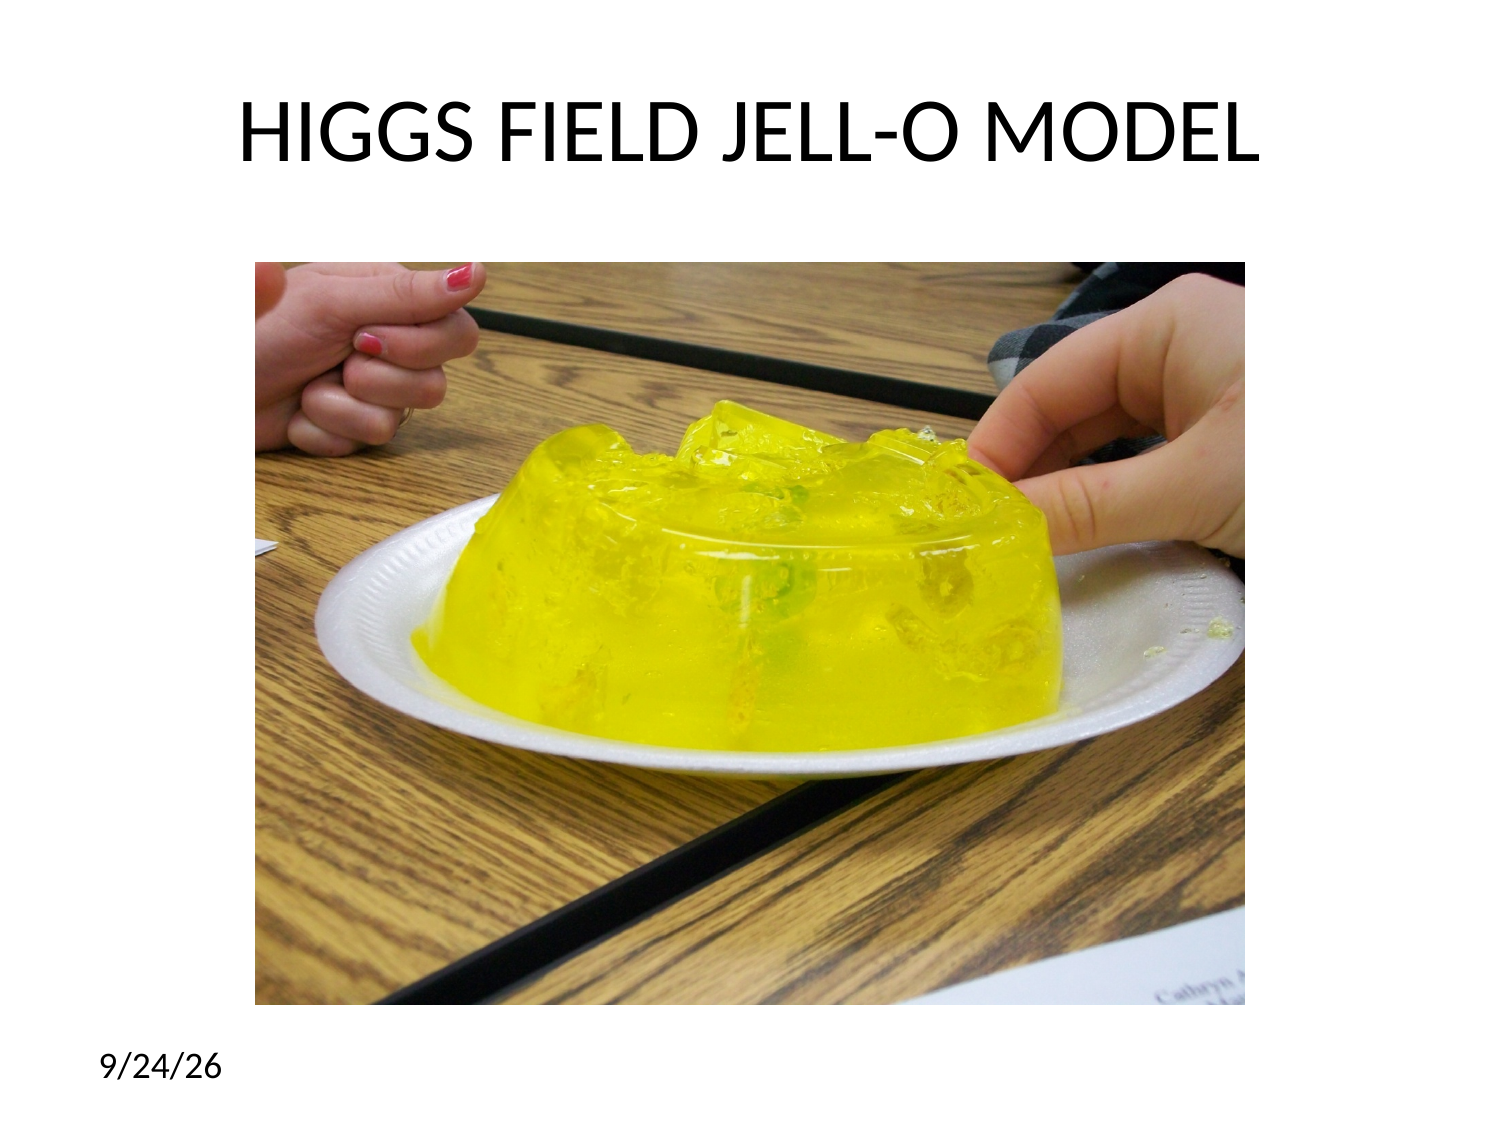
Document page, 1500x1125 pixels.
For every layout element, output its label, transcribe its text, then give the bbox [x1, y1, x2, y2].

picture [255, 262, 1245, 1005]
title HIGGS FIELD JELL-O MODEL [75, 45, 1425, 233]
